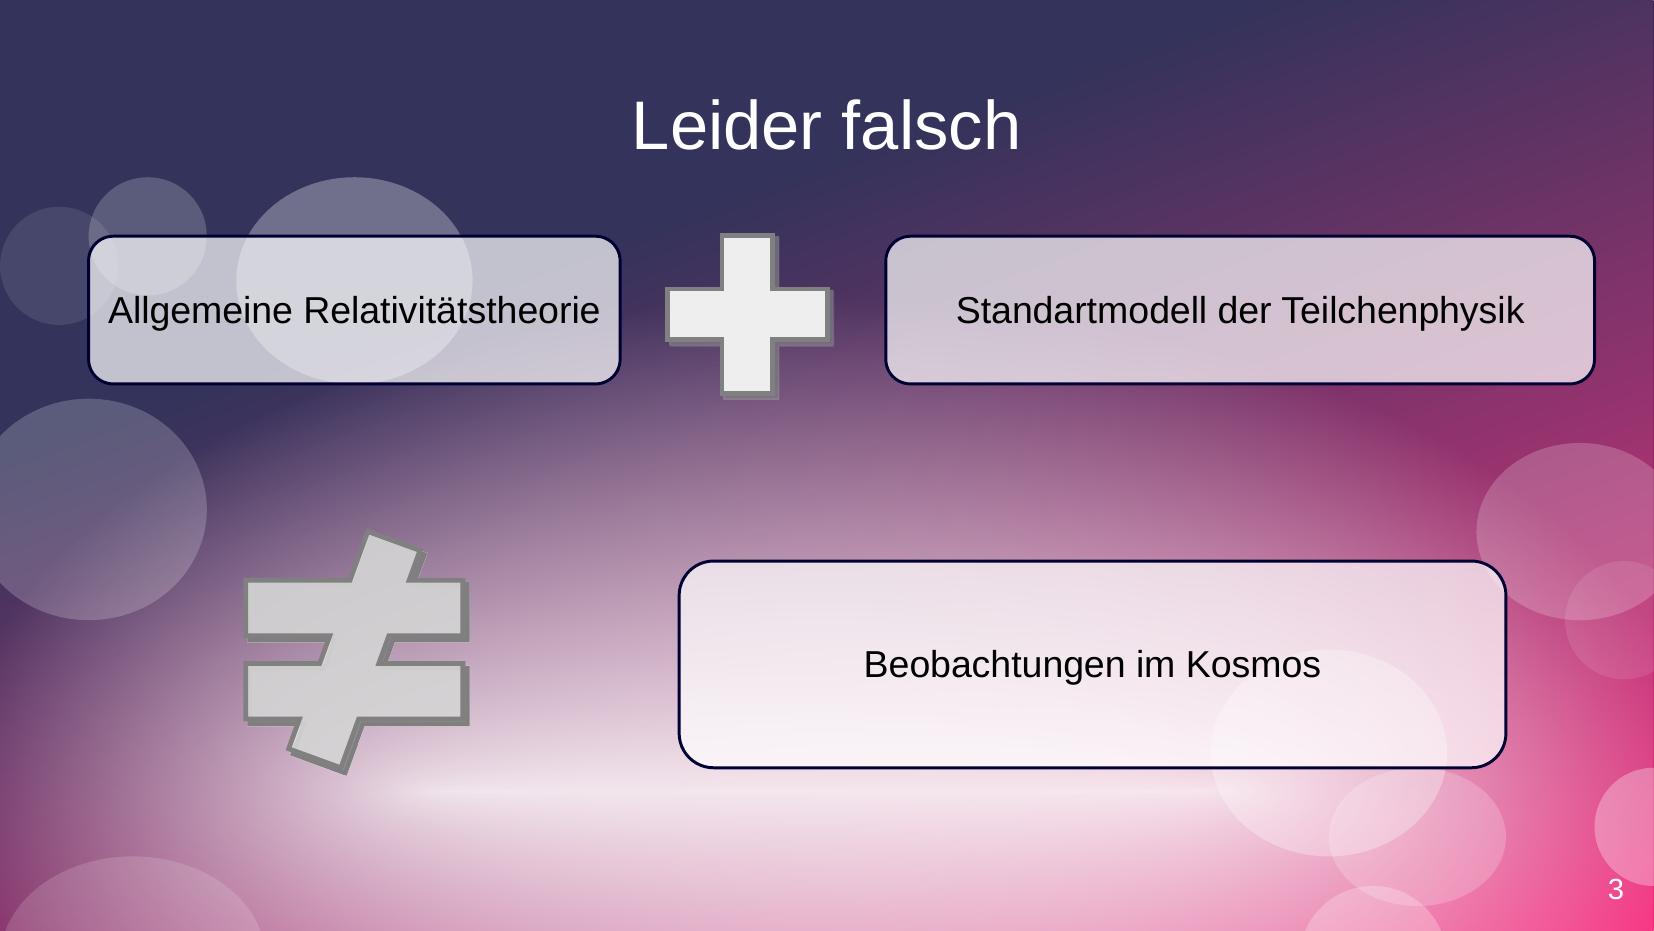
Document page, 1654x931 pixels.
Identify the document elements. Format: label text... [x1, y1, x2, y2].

text_box [667, 235, 828, 394]
text_box Beobachtungen im Kosmos [679, 561, 1506, 768]
text_box Allgemeine Relativitätstheorie [88, 236, 621, 384]
text_box Standartmodell der Teilchenphysik [885, 236, 1595, 384]
text_box [245, 531, 463, 768]
title Leider falsch [88, 44, 1565, 207]
